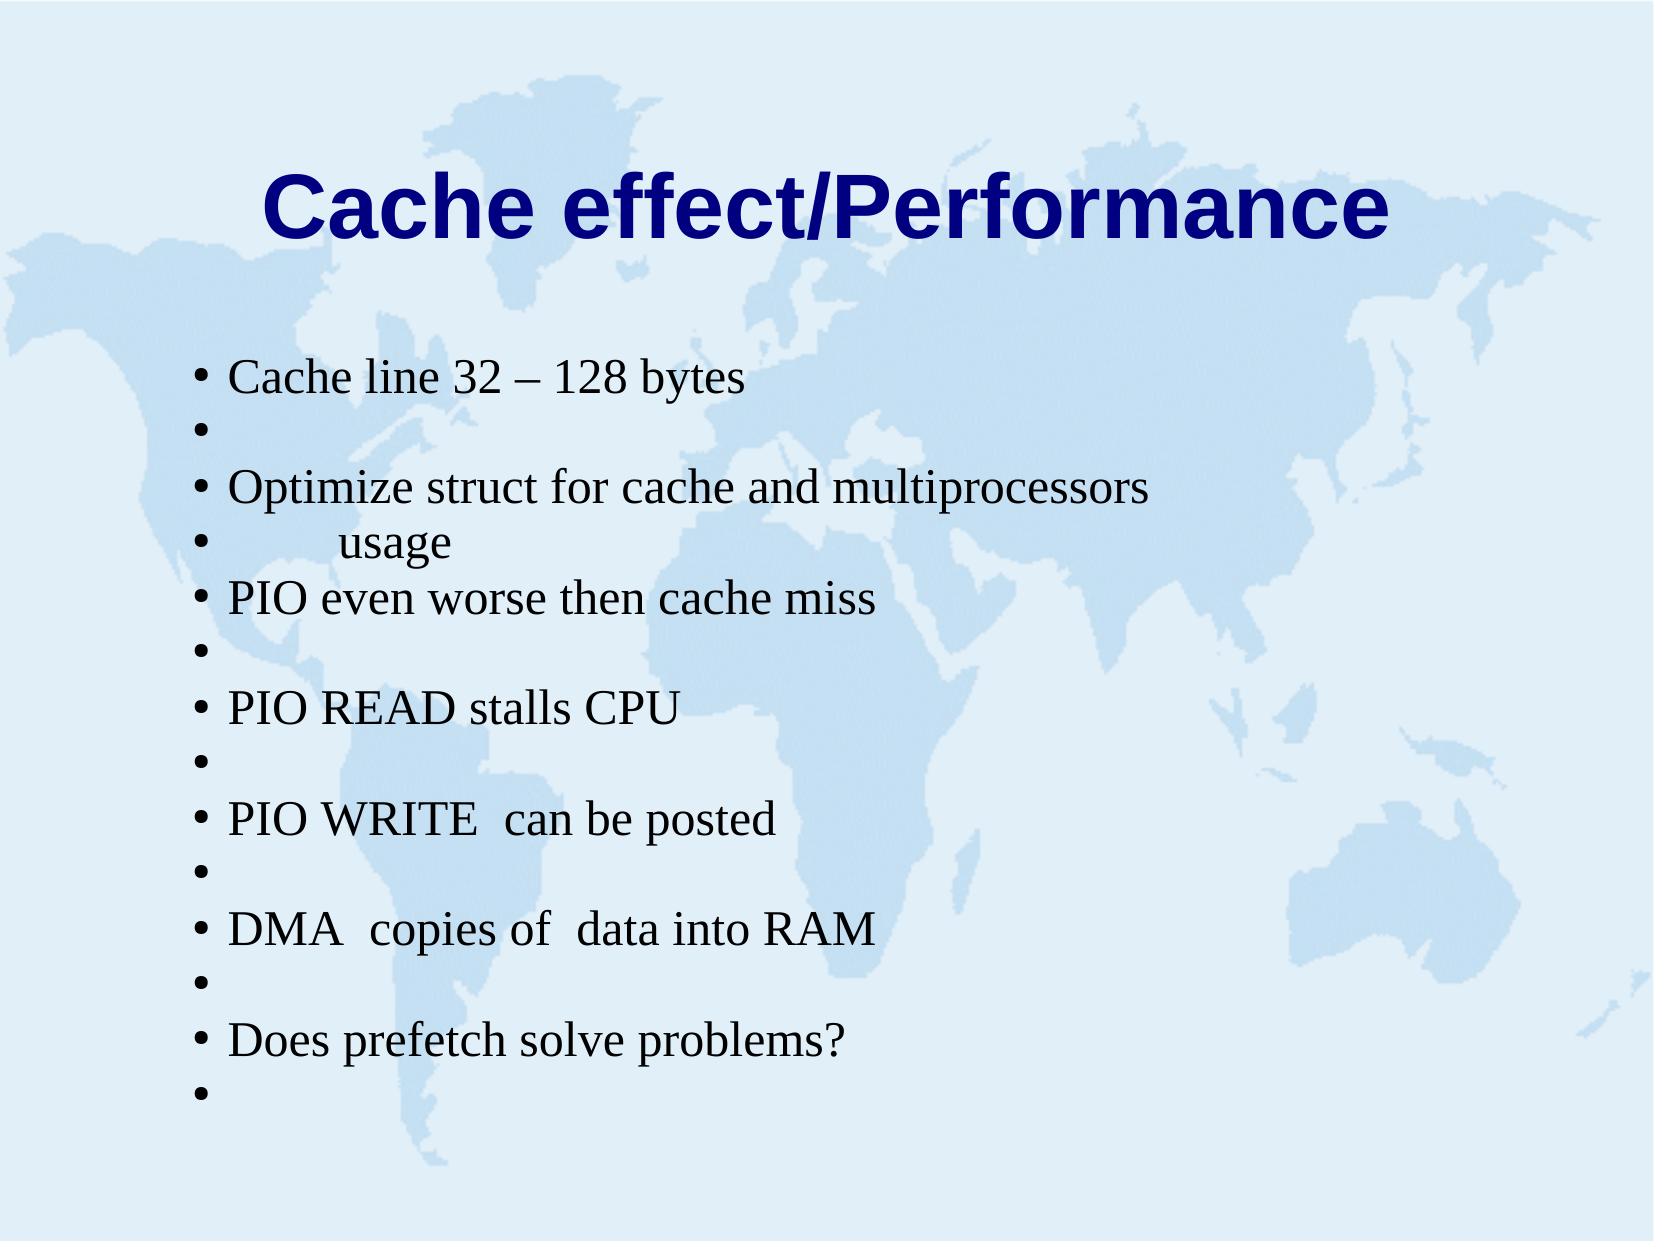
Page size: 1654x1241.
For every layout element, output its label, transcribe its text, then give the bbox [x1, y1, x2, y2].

subtitle Cache line 32 – 128 bytes Optimize struct for cache and multiprocessors usage PIO even worse then cache miss PIO READ stalls CPU PIO WRITE can be posted DMA copies of data into RAM Does prefetch solve problems? [121, 312, 1534, 1159]
title Cache effect/Performance [121, 102, 1534, 311]
picture [0, 0, 1654, 1241]
